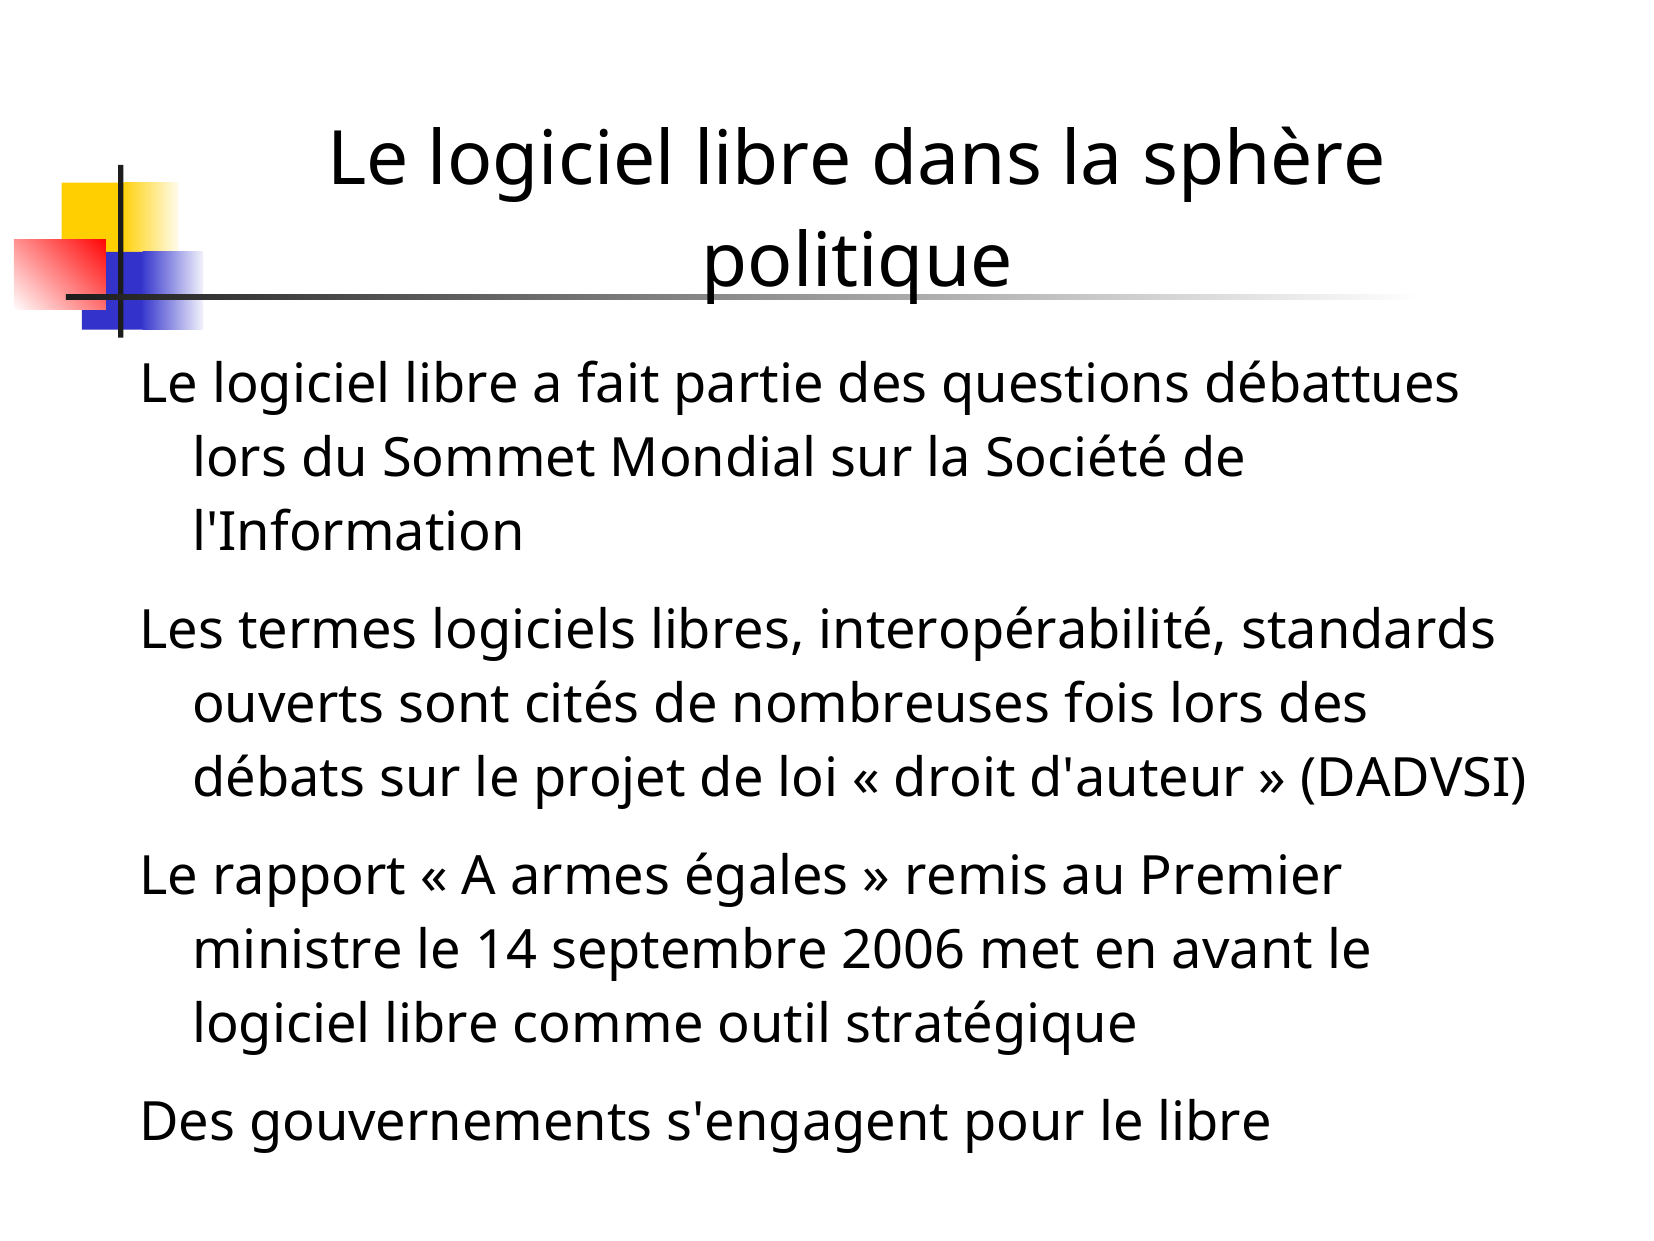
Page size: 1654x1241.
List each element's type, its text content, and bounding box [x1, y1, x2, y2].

title Le logiciel libre dans la sphère politique [121, 110, 1534, 303]
list Le logiciel libre a fait partie des questions débattues lors du Sommet Mondial sur la Société de l'Information Les termes logiciels libres, interopérabilité, standards ouverts sont cités de nombreuses fois lors des débats sur le projet de loi « droit d'auteur » (DADVSI) Le rapport « A armes égales » remis au Premier ministre le 14 septembre 2006 met en avant le logiciel libre comme outil stratégique Des gouvernements s'engagent pour le libre [121, 344, 1534, 1143]
